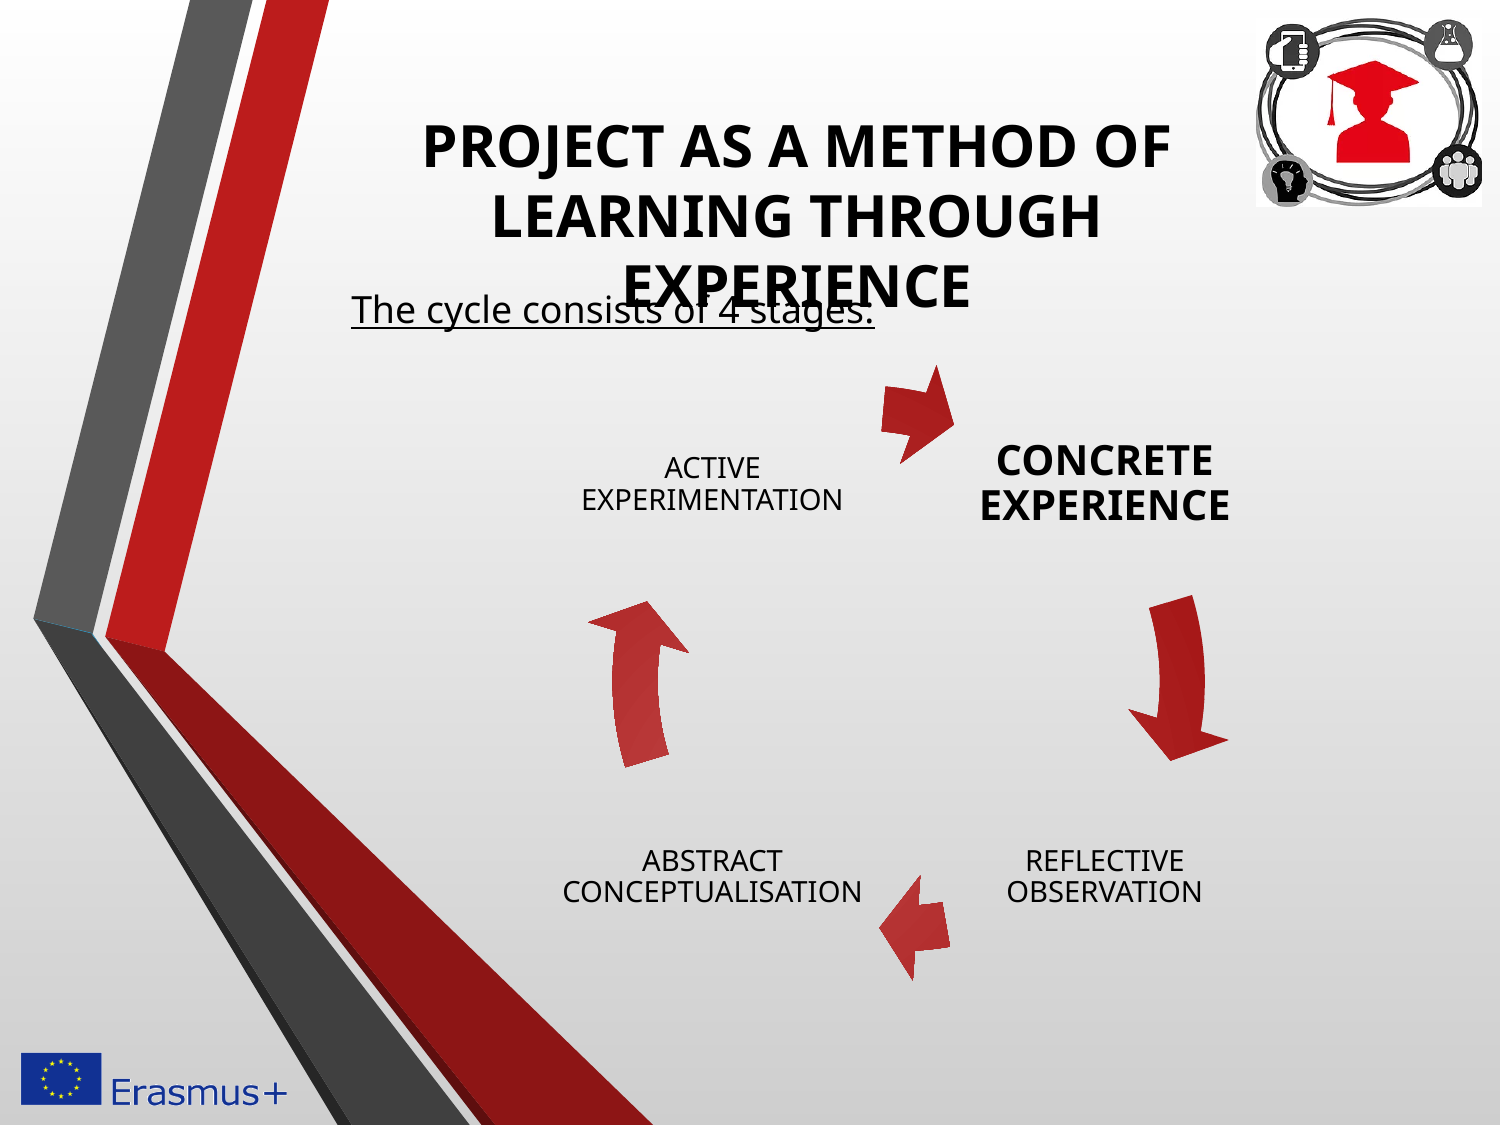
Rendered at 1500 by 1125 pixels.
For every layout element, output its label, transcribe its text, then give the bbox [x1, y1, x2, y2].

text_box CONCRETE EXPERIENCE [935, 369, 1274, 601]
text_box [890, 875, 950, 981]
picture [5, 1037, 302, 1120]
text_box [588, 601, 689, 768]
text_box ABSTRACT CONCEPTUALISATION [536, 761, 890, 993]
text_box [1128, 594, 1230, 761]
text_box REFLECTIVE OBSERVATION [956, 761, 1254, 993]
text_box The cycle consists of 4 stages: [336, 278, 1376, 339]
chart [1258, 19, 1483, 209]
text_box Project as a method of learning through experience [336, 101, 1258, 327]
text_box [881, 365, 954, 464]
picture [1256, 18, 1482, 207]
text_box ACTIVE EXPERIMENTATION [562, 369, 863, 601]
